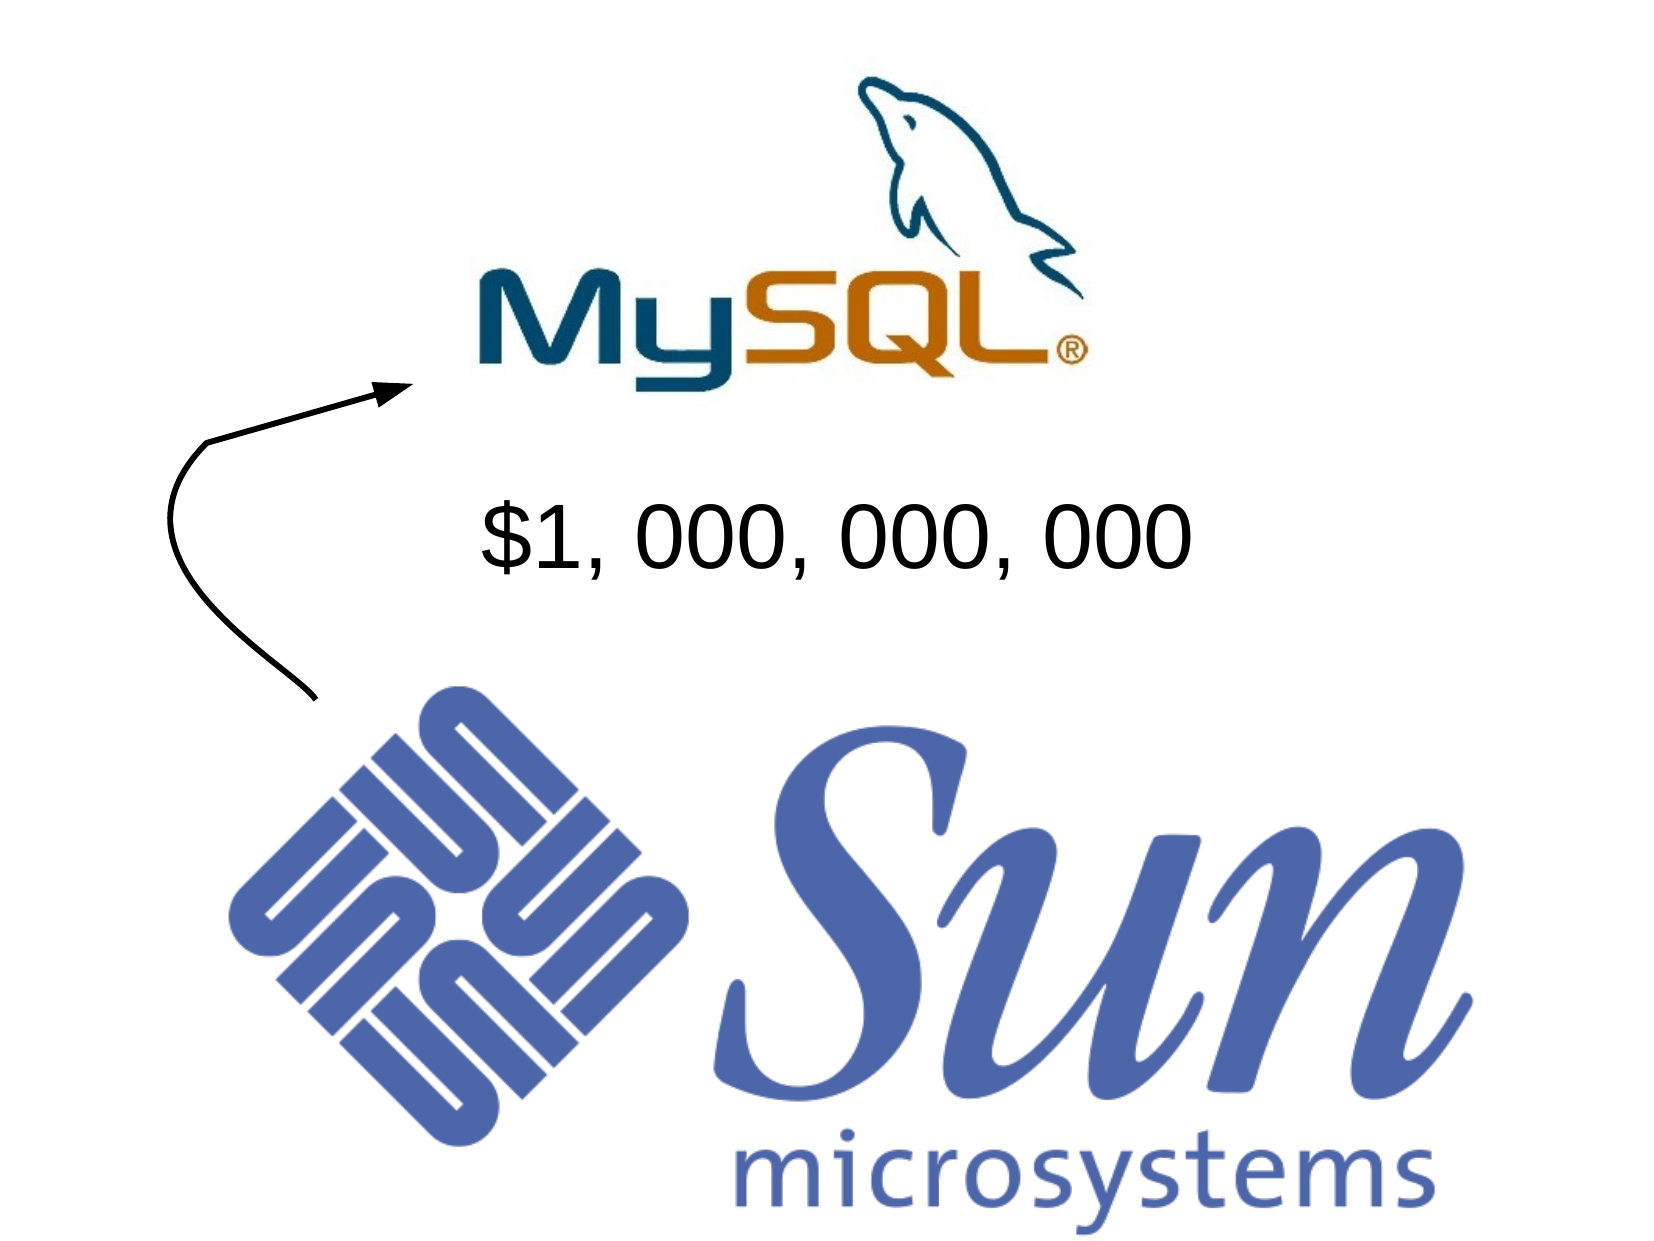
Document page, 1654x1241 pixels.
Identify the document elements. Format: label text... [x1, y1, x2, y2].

picture [226, 682, 1477, 1241]
picture [469, 5, 1093, 461]
text_box $1, 000, 000, 000 [383, 472, 1211, 602]
